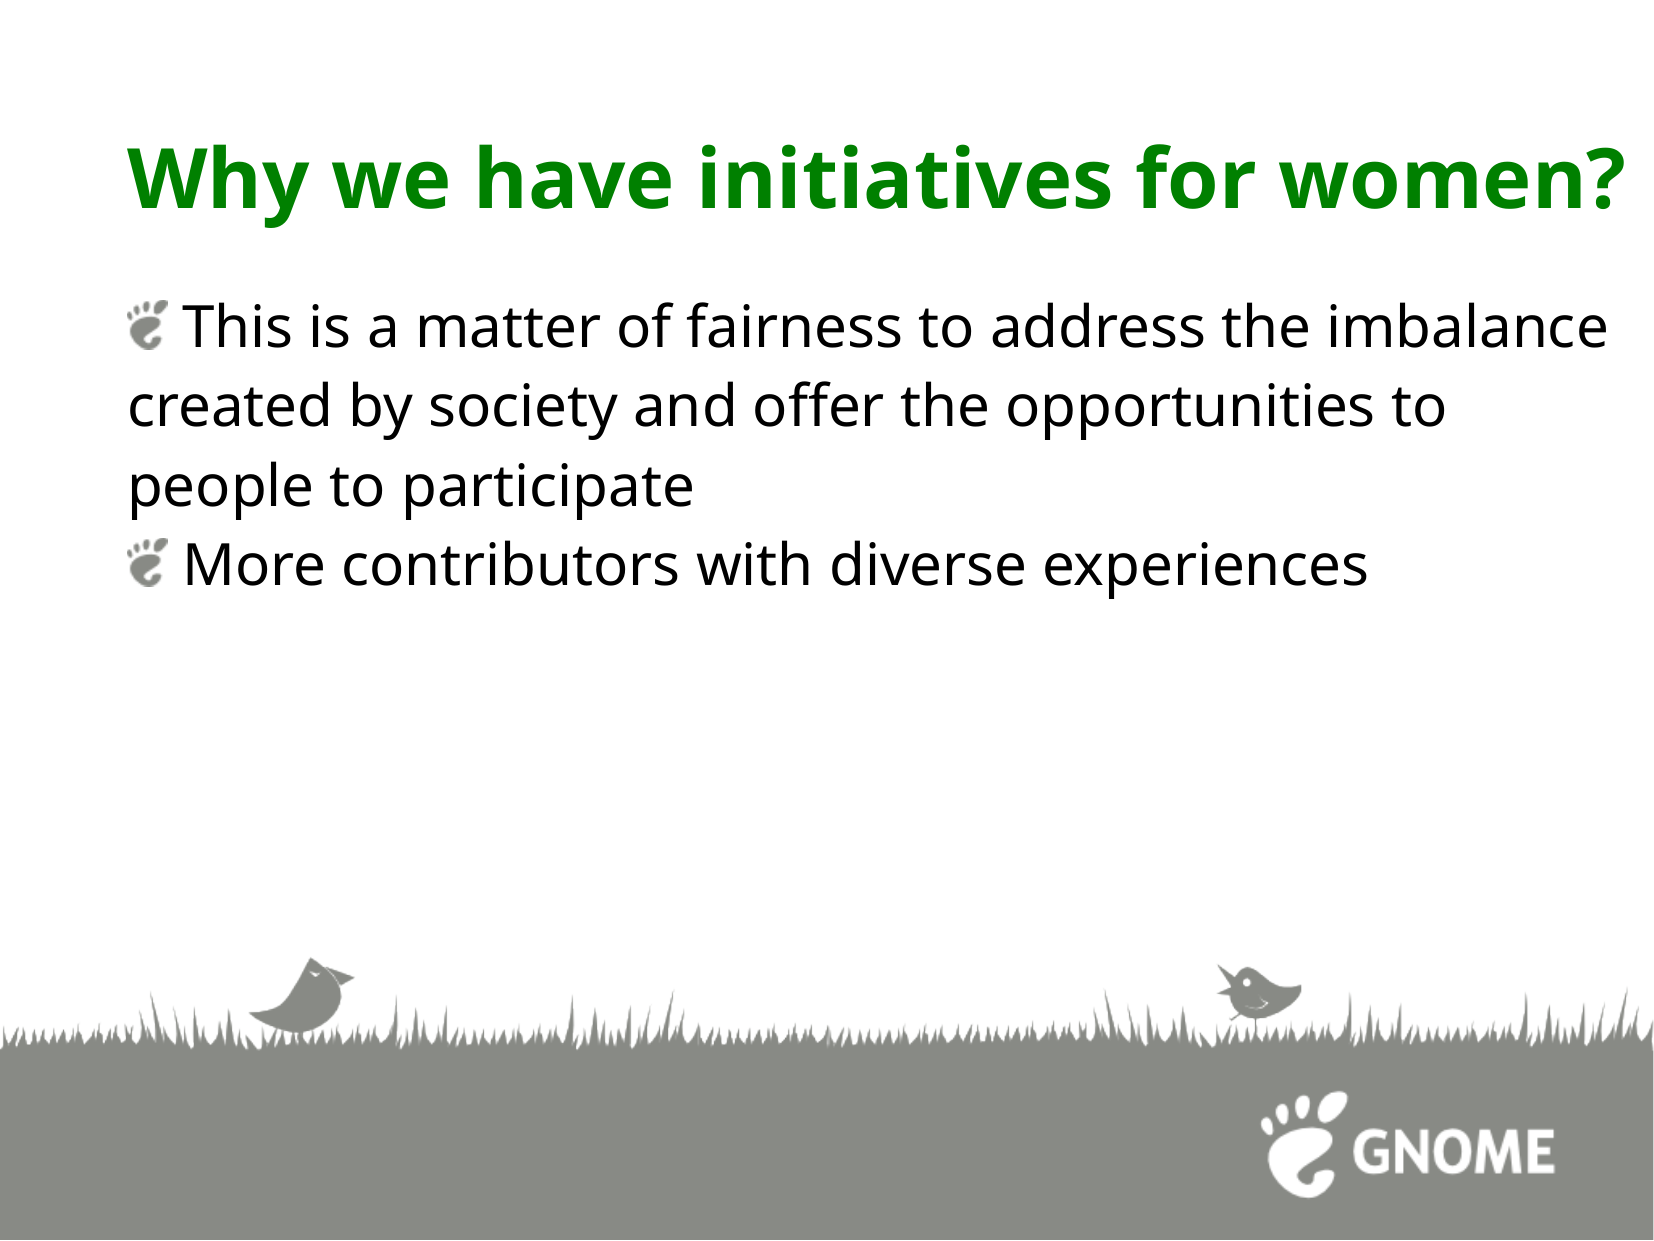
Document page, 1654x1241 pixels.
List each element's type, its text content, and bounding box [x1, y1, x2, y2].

text_box Why we have initiatives for women? [112, 112, 1654, 239]
picture [0, 0, 1654, 1241]
text_box This is a matter of fairness to address the imbalance created by society and offer the opportunities to people to participate More contributors with diverse experiences [112, 277, 1654, 607]
